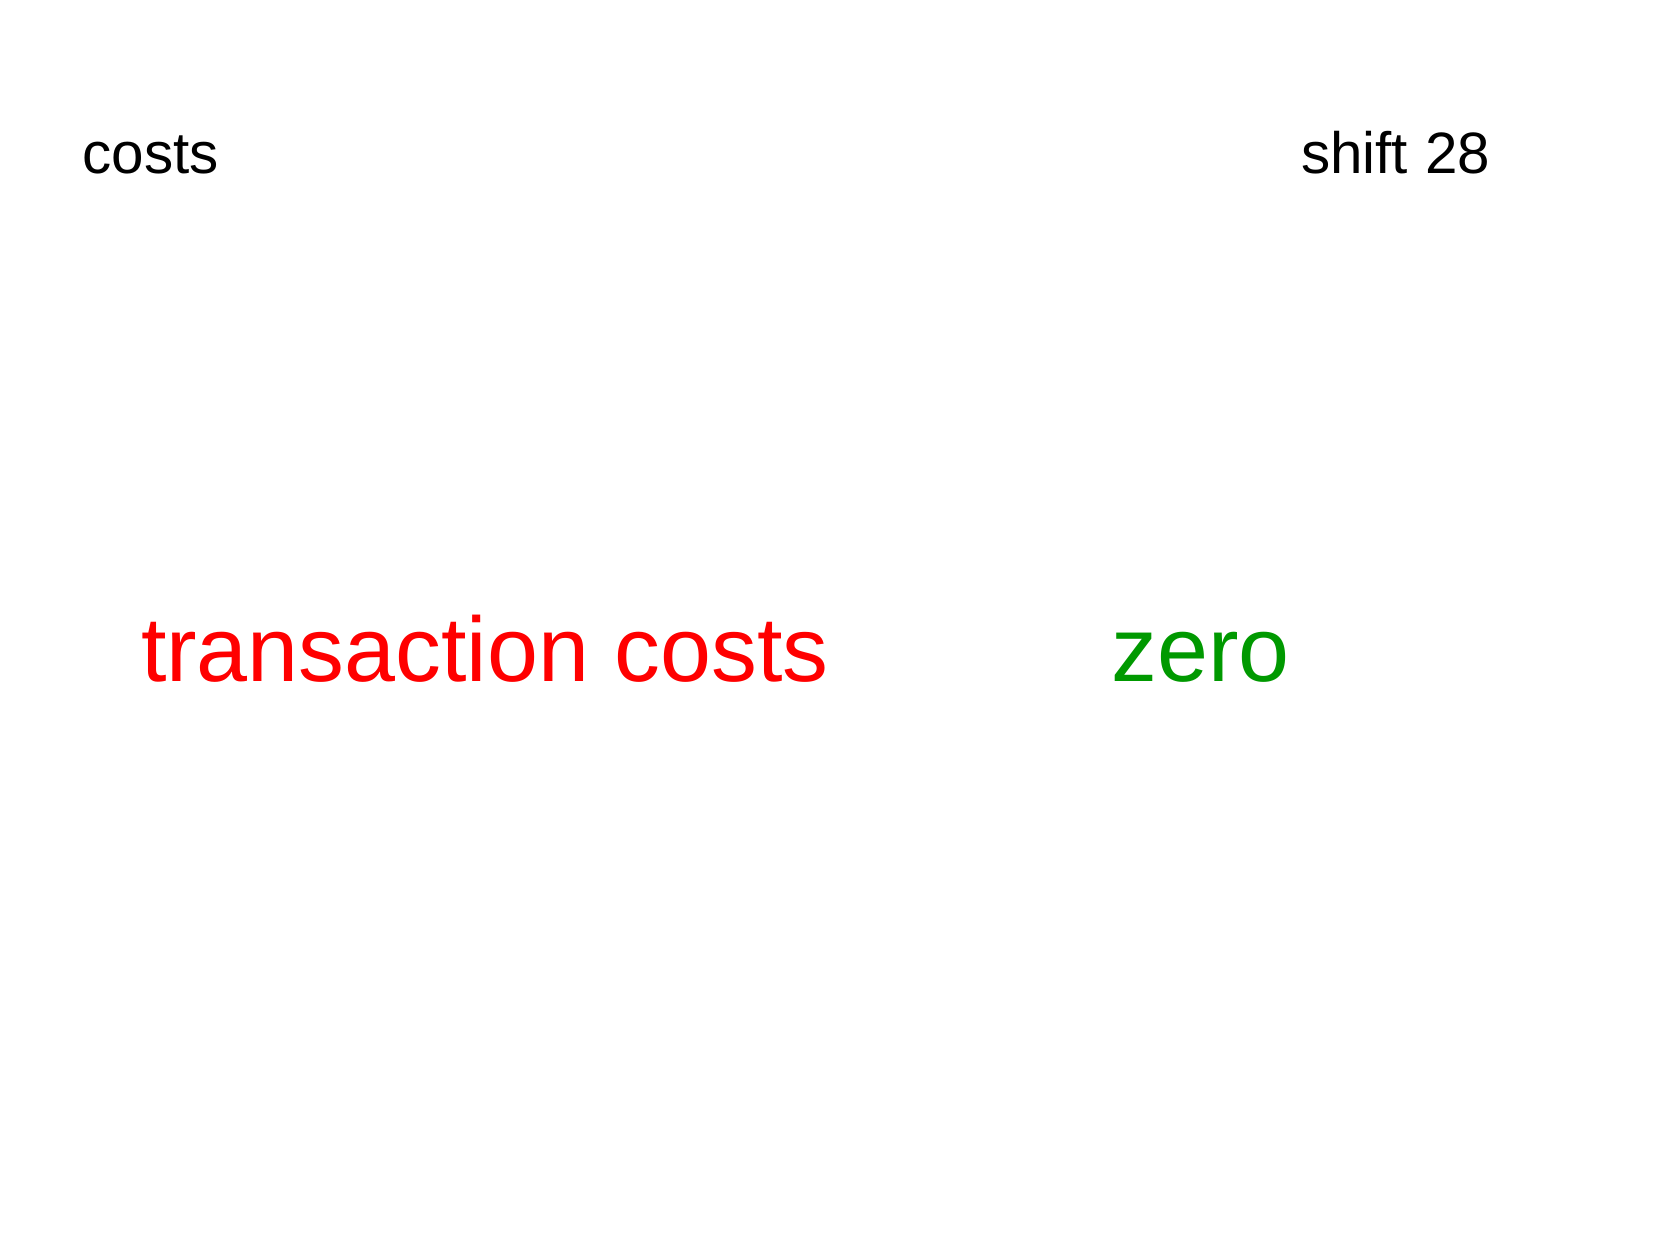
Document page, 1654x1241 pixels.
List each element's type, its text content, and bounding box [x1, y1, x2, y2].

list transaction costs [60, 290, 760, 1010]
list zero [760, 290, 1571, 1010]
title 28 [1425, 49, 1572, 257]
title costs [82, 49, 767, 257]
title shift [767, 49, 1409, 257]
